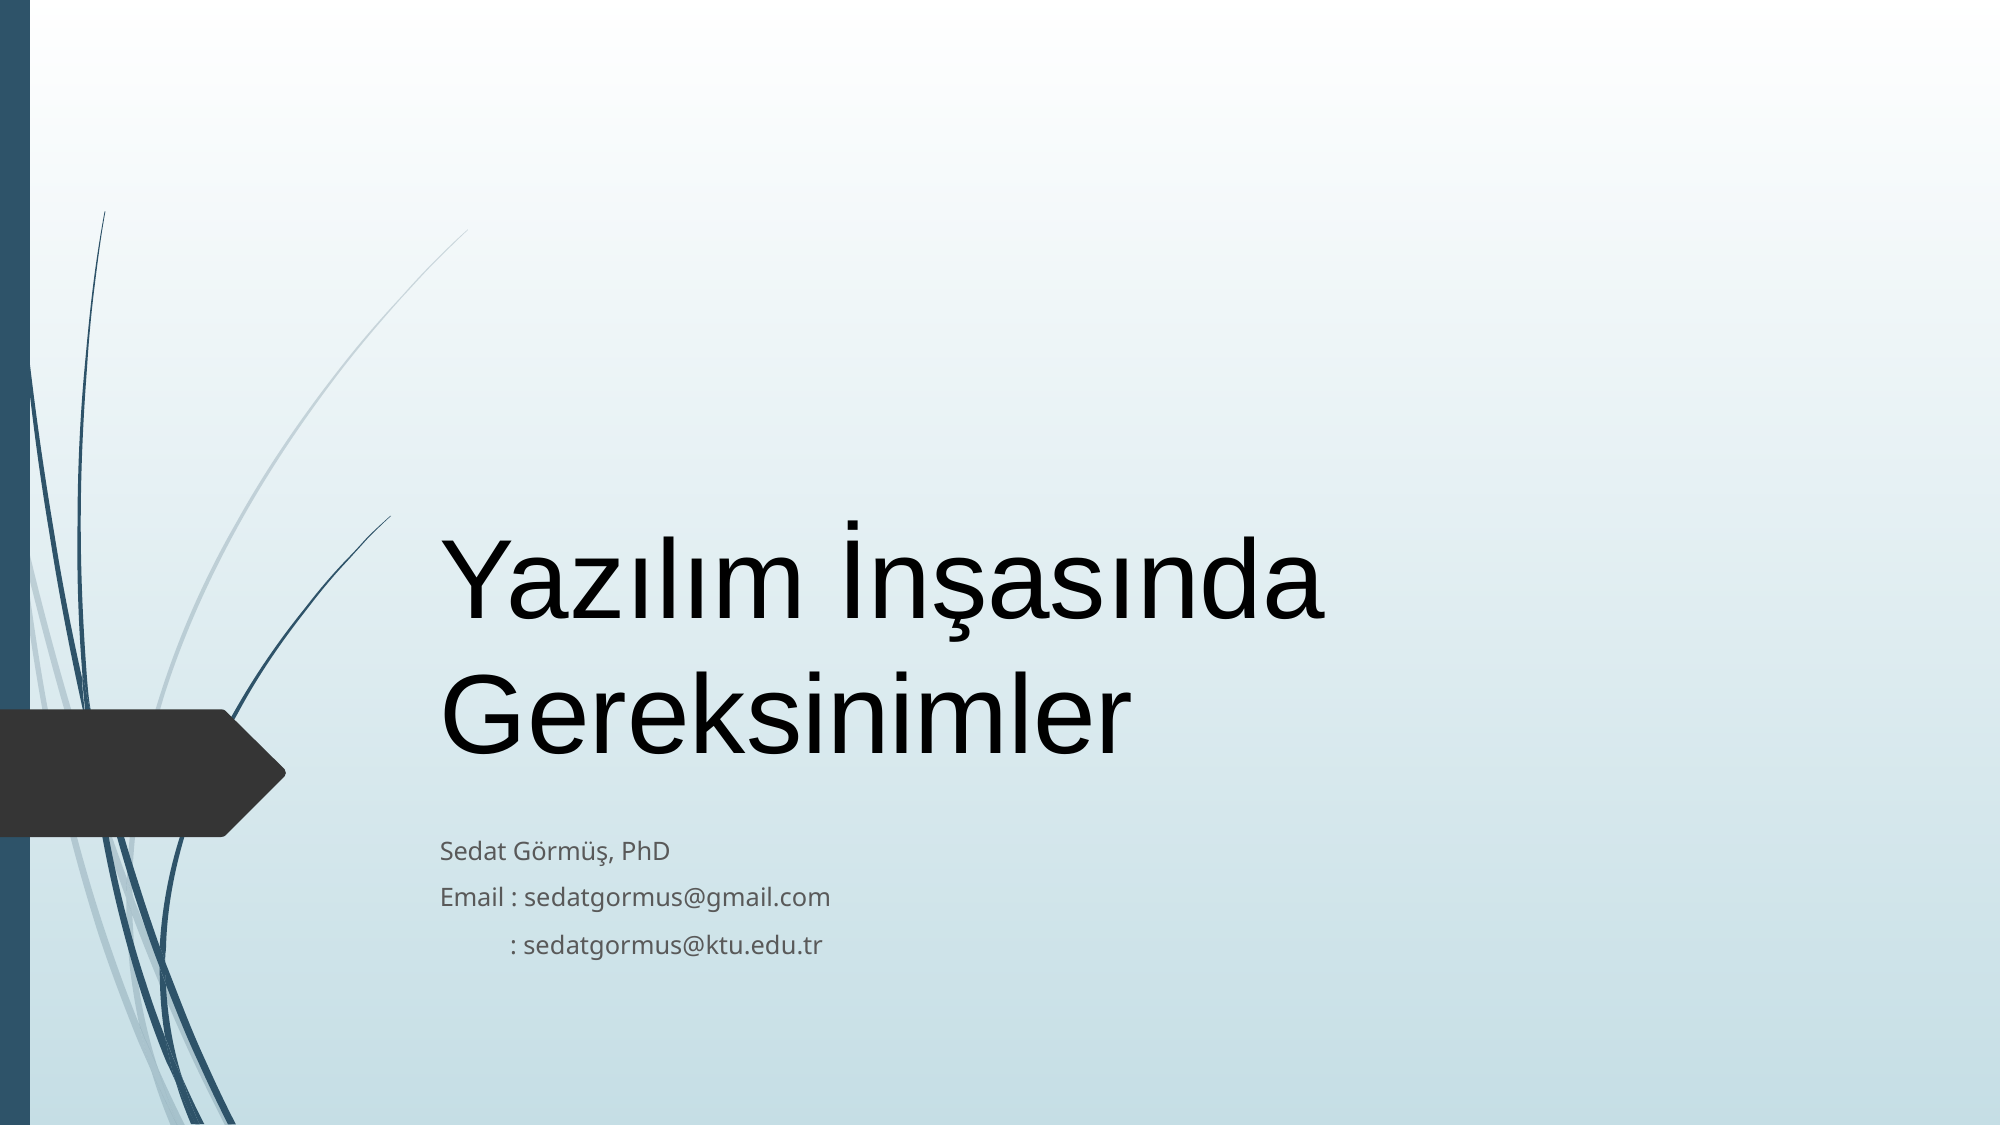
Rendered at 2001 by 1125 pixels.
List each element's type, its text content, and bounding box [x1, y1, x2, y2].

title Yazılım İnşasında Gereksinimler [424, 412, 1888, 783]
subtitle Sedat Görmüş, PhD Email : sedatgormus@gmail.com : sedatgormus@ktu.edu.tr [424, 783, 1888, 969]
